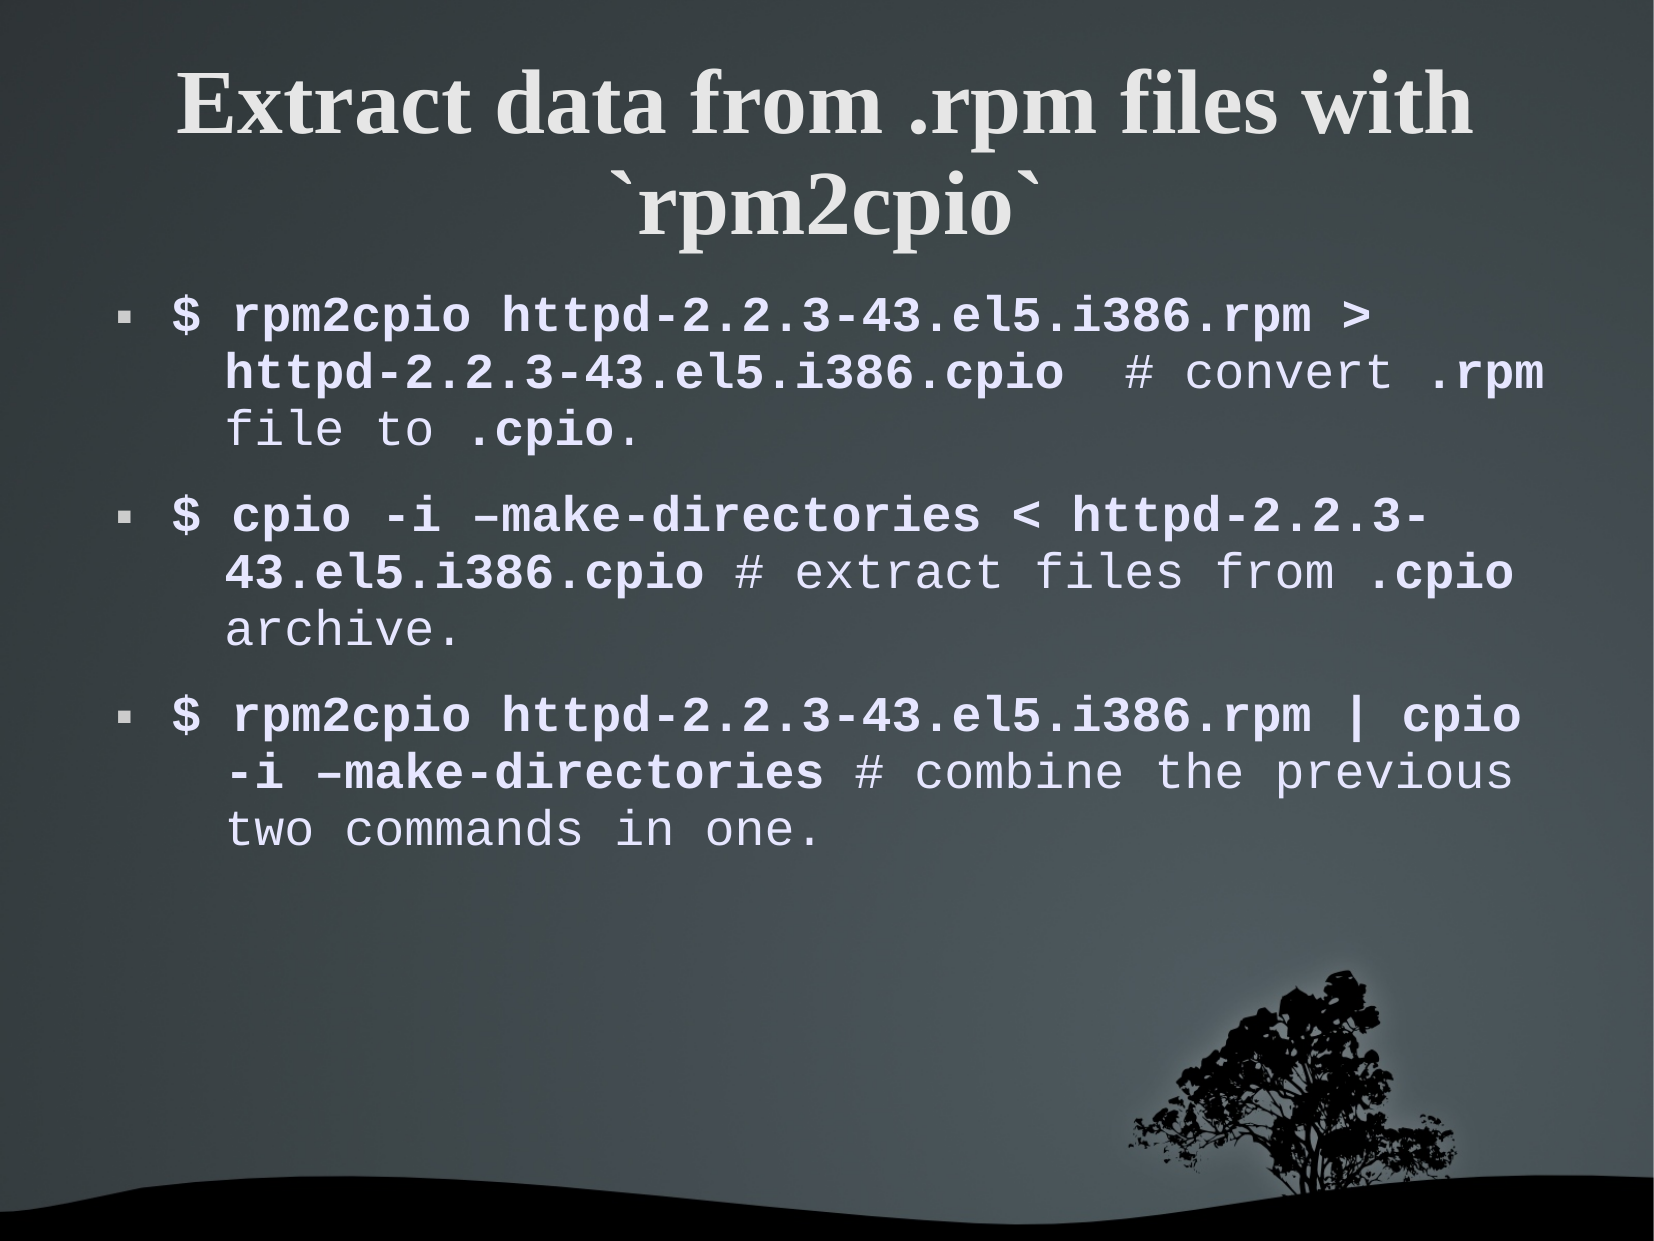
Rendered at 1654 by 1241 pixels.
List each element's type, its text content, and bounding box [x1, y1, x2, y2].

title Extract data from .rpm files with `rpm2cpio` [82, 33, 1571, 273]
list $ rpm2cpio httpd-2.2.3-43.el5.i386.rpm > httpd-2.2.3-43.el5.i386.cpio # convert .rpm file to .cpio. $ cpio -i –make-directories < httpd-2.2.3-43.el5.i386.cpio # extract files from .cpio archive. $ rpm2cpio httpd-2.2.3-43.el5.i386.rpm | cpio -i –make-directories # combine the previous two commands in one. [82, 290, 1571, 1128]
picture [0, 0, 1654, 1241]
